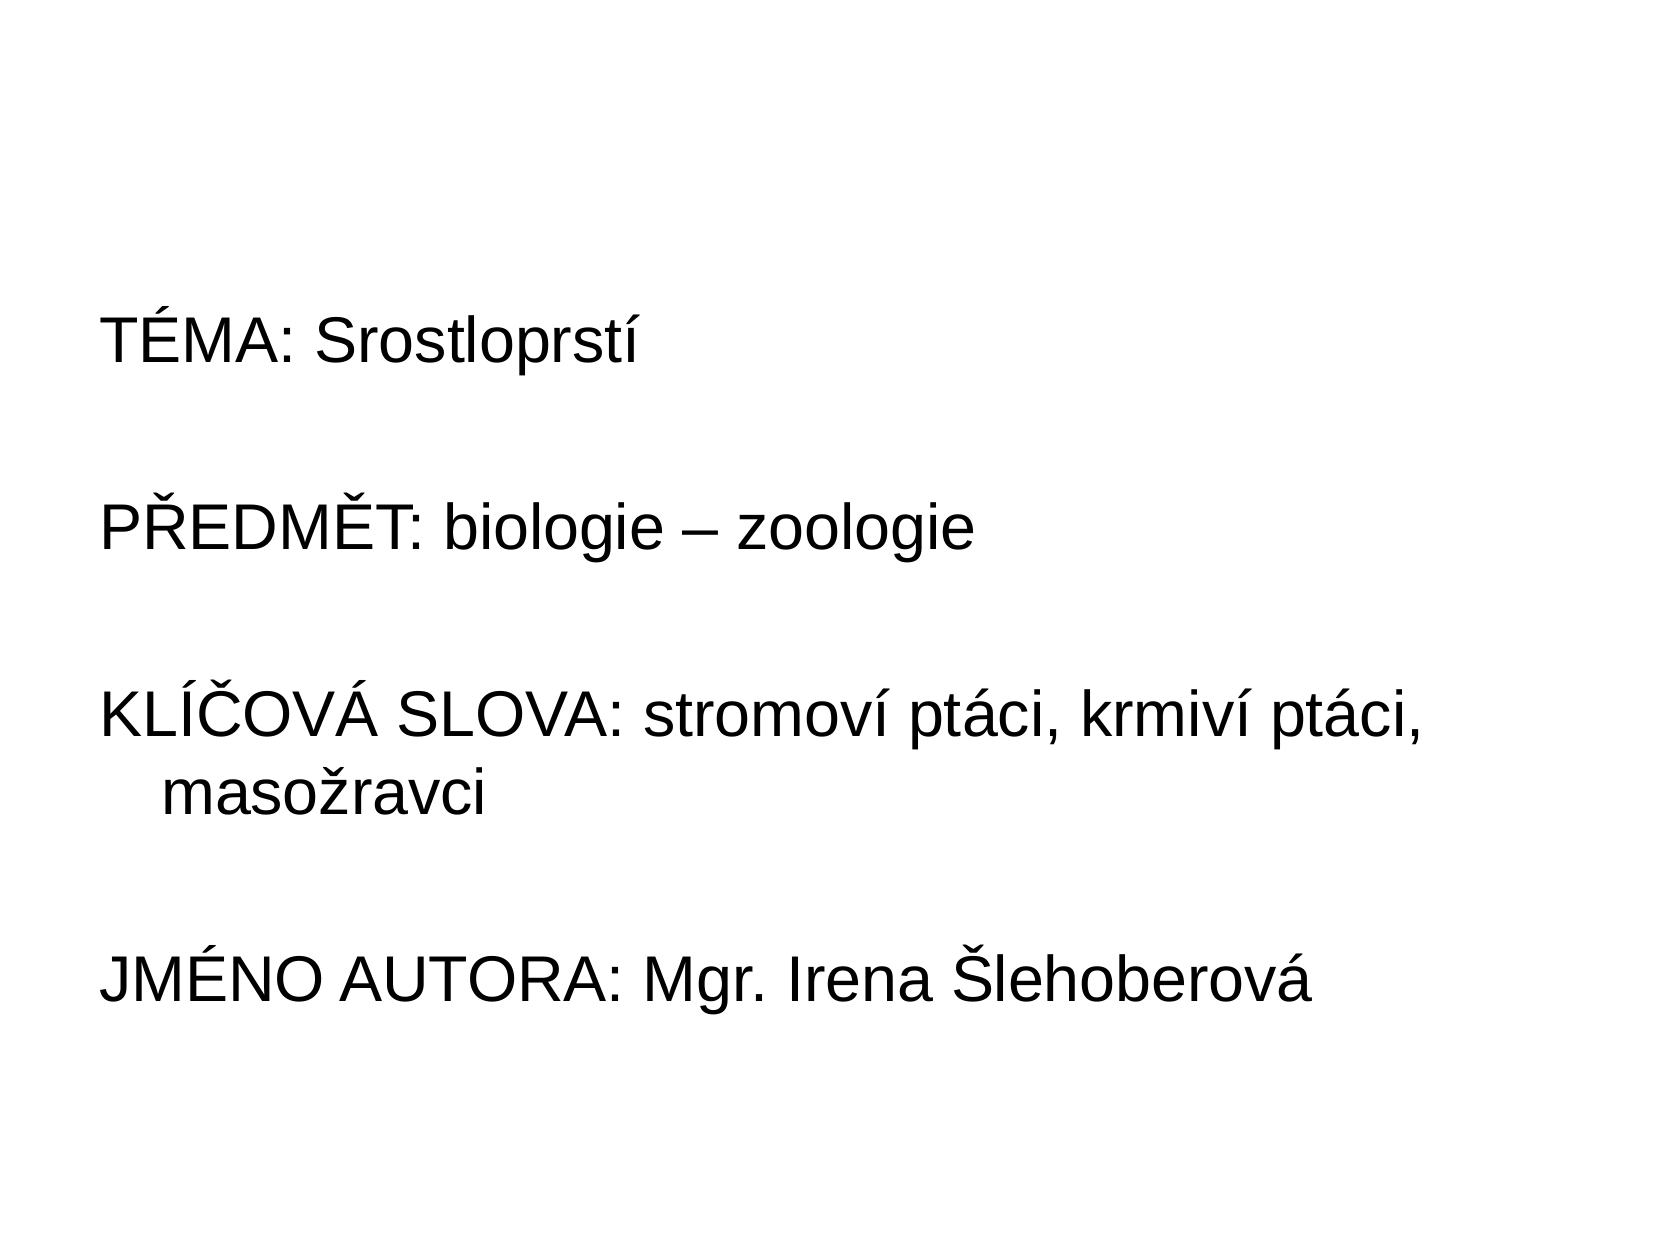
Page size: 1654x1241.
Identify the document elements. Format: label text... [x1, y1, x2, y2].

list TÉMA: Srostloprstí PŘEDMĚT: biologie – zoologie KLÍČOVÁ SLOVA: stromoví ptáci, krmiví ptáci, masožravci JMÉNO AUTORA: Mgr. Irena Šlehoberová [82, 289, 1572, 1117]
